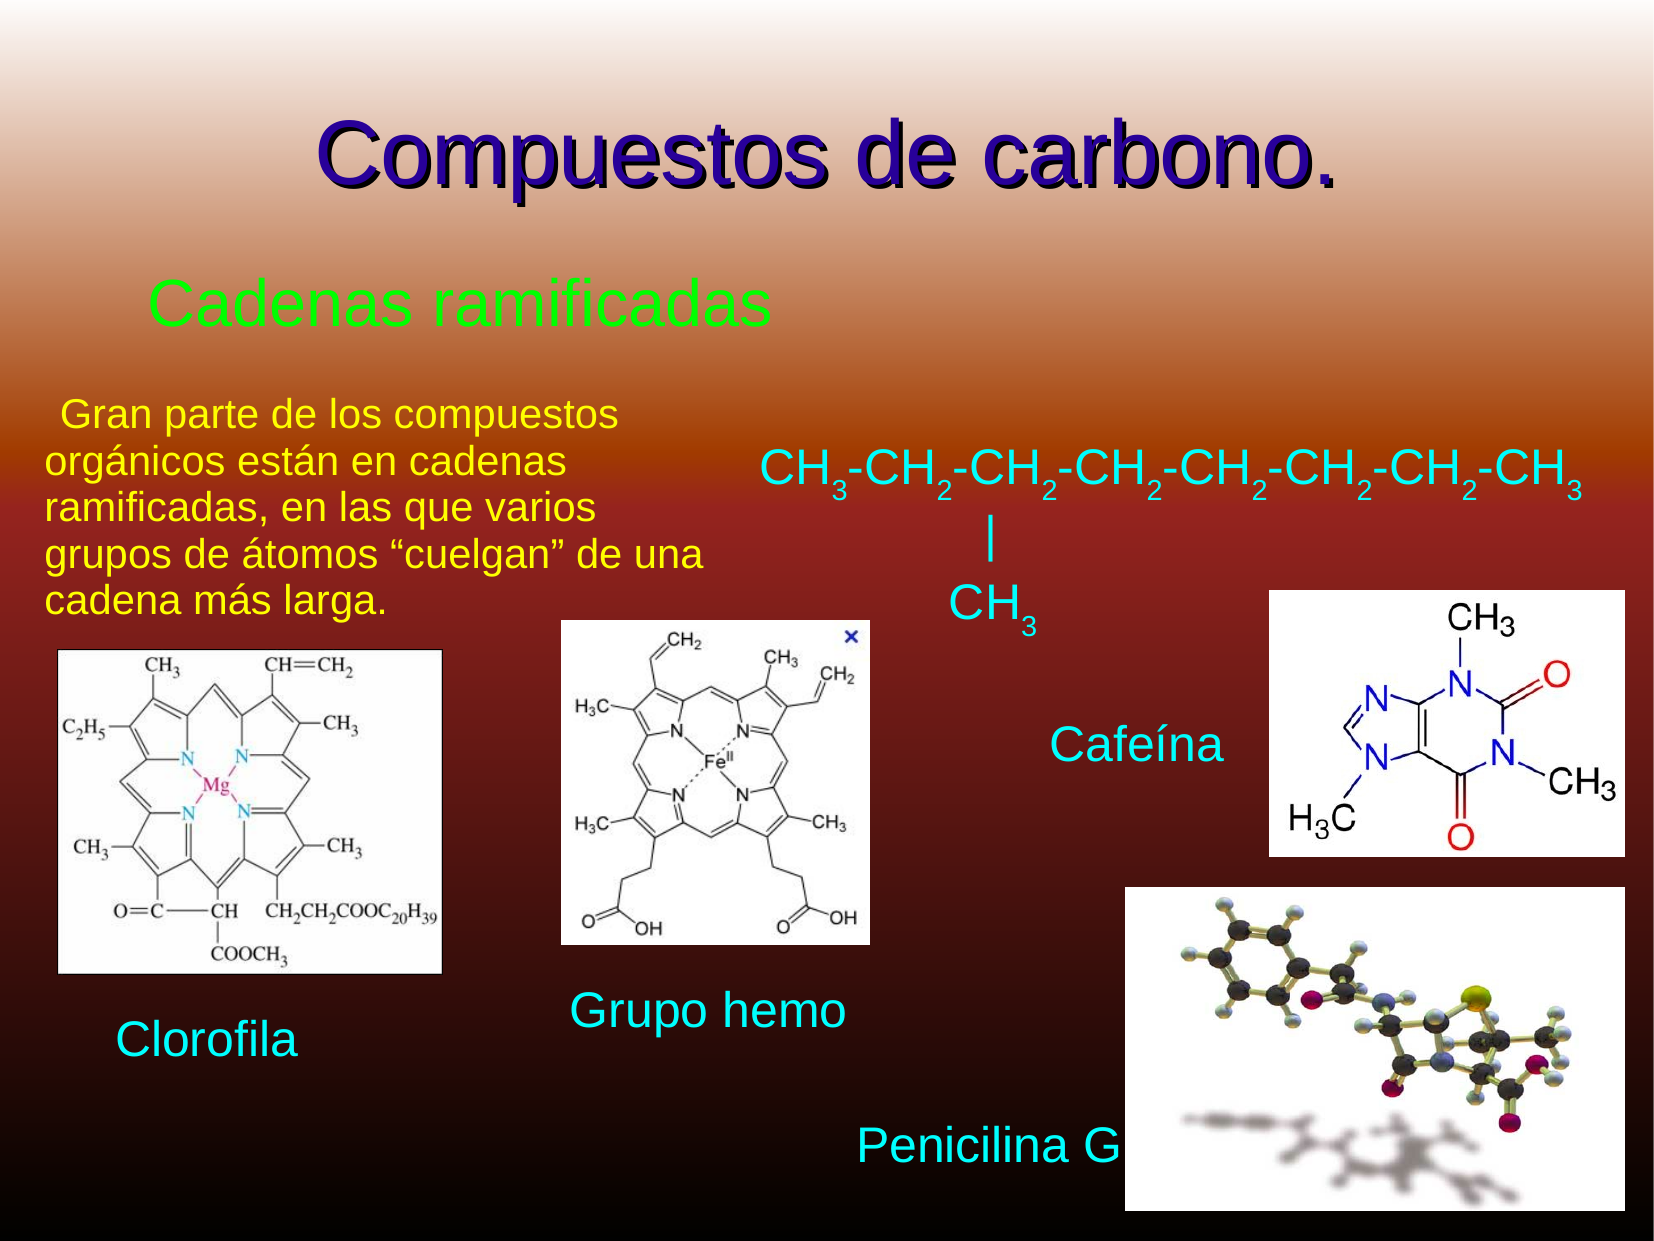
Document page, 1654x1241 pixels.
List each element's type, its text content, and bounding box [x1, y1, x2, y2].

picture [0, 0, 1654, 1241]
text_box Cafeína [974, 708, 1300, 798]
list Cadenas ramificadas [76, 265, 886, 355]
text_box Clorofila [59, 1003, 355, 1075]
title Compuestos de carbono. [82, 49, 1571, 257]
text_box CH3-CH2-CH2-CH2-CH2-CH2-CH2-CH3 | CH3 [738, 375, 1605, 650]
text_box Gran parte de los compuestos orgánicos están en cadenas ramificadas, en las que varios grupos de átomos “cuelgan” de una cadena más larga. [29, 383, 739, 680]
text_box Grupo hemo [442, 974, 975, 1046]
text_box Penicilina G [826, 1109, 1152, 1181]
